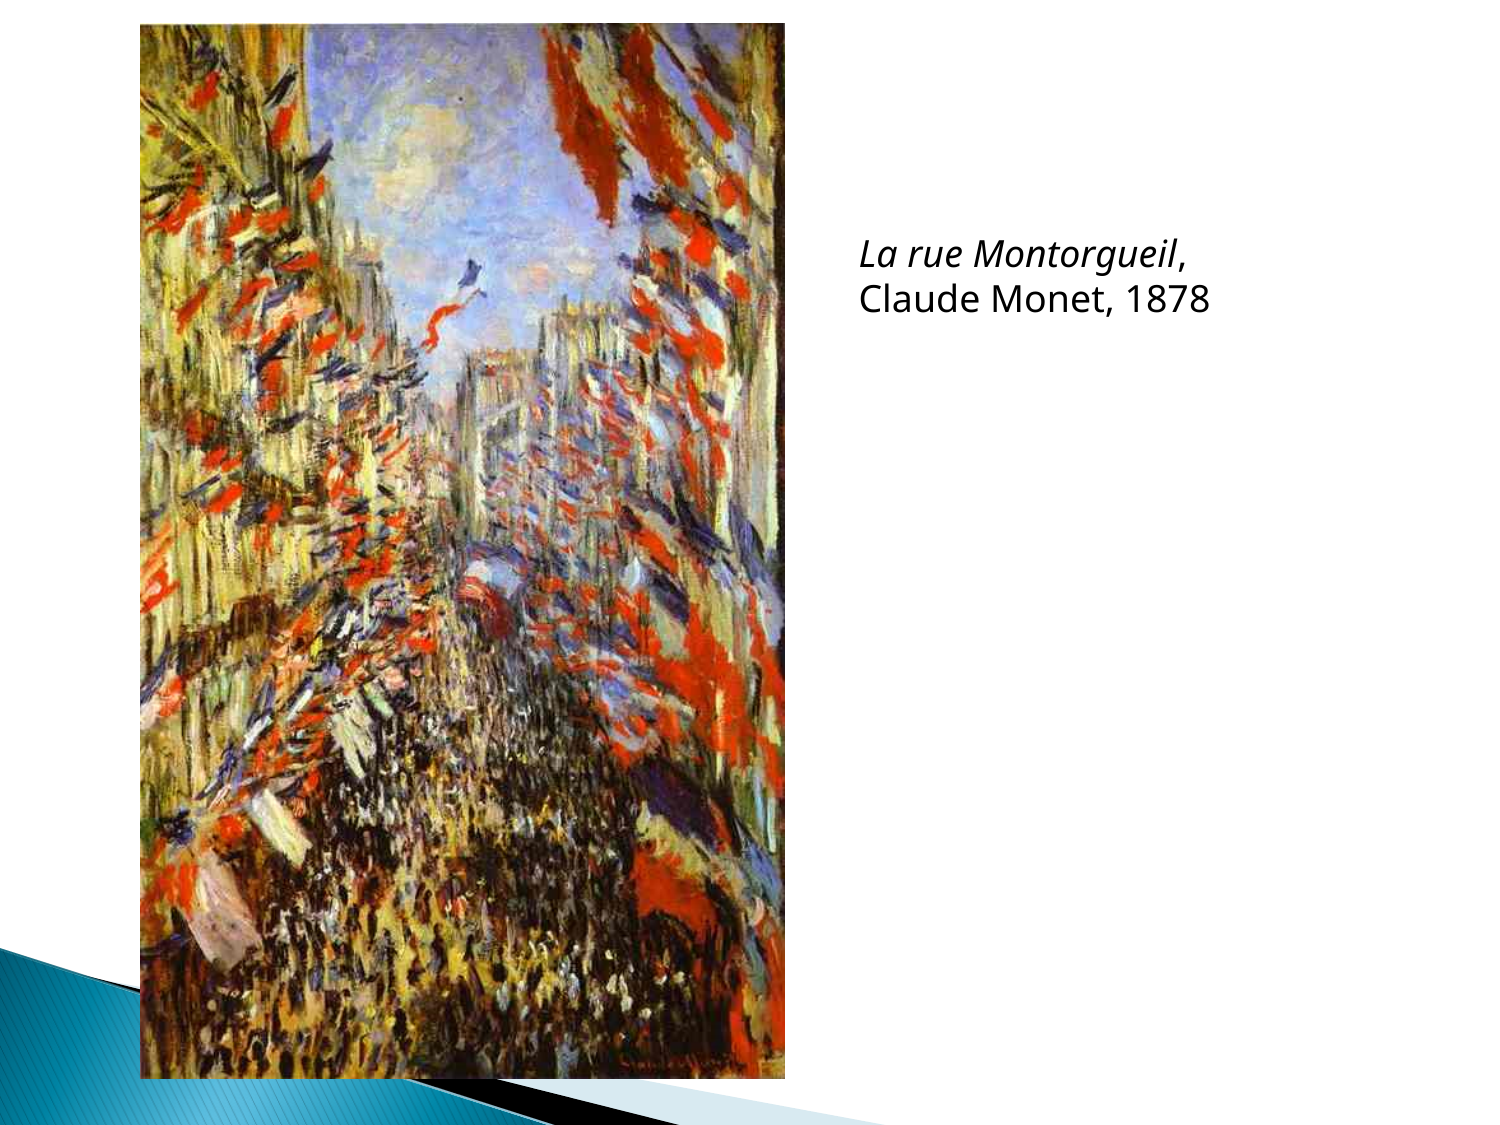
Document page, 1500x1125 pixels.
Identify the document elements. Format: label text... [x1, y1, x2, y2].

picture [0, 23, 785, 1125]
text_box La rue Montorgueil, Claude Monet, 1878 [843, 222, 1226, 329]
